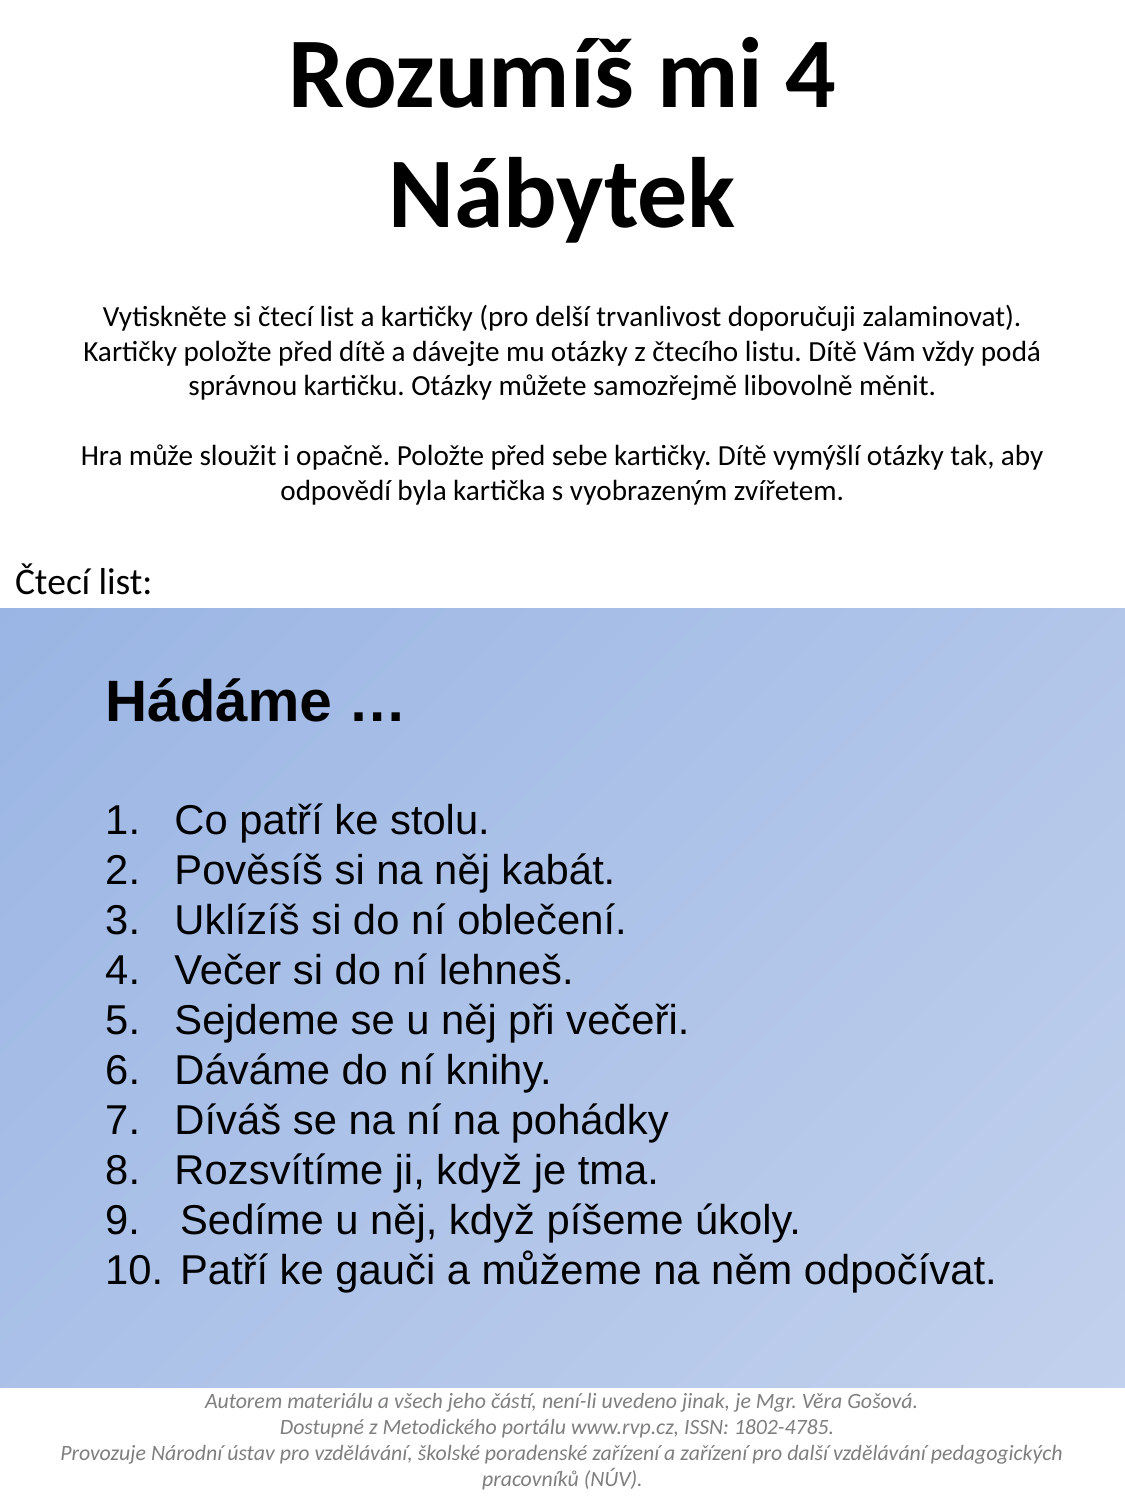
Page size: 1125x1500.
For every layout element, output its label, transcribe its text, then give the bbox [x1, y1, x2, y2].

text_box Rozumíš mi 4 Nábytek [31, 0, 1094, 258]
text_box Čtecí list: [0, 549, 170, 608]
text_box Hádáme … 1. Co patří ke stolu. 2. Pověsíš si na něj kabát. 3. Uklízíš si do ní oblečení. 4. Večer si do ní lehneš. 5. Sejdeme se u něj při večeři. 6. Dáváme do ní knihy. 7. Díváš se na ní na pohádky 8. Rozsvítíme ji, když je tma. Sedíme u něj, když píšeme úkoly. Patří ke gauči a můžeme na něm odpočívat. [90, 655, 1090, 1307]
text_box Vytiskněte si čtecí list a kartičky (pro delší trvanlivost doporučuji zalaminovat). Kartičky položte před dítě a dávejte mu otázky z čtecího listu. Dítě Vám vždy podá správnou kartičku. Otázky můžete samozřejmě libovolně měnit. Hra může sloužit i opačně. Položte před sebe kartičky. Dítě vymýšlí otázky tak, aby odpovědí byla kartička s vyobrazeným zvířetem. [42, 289, 1083, 552]
text_box Autorem materiálu a všech jeho částí, není-li uvedeno jinak, je Mgr. Věra Gošová. Dostupné z Metodického portálu www.rvp.cz, ISSN: 1802-4785. Provozuje Národní ústav pro vzdělávání, školské poradenské zařízení a zařízení pro další vzdělávání pedagogických pracovníků (NÚV). [0, 1388, 1125, 1499]
text_box [0, 608, 1125, 1388]
